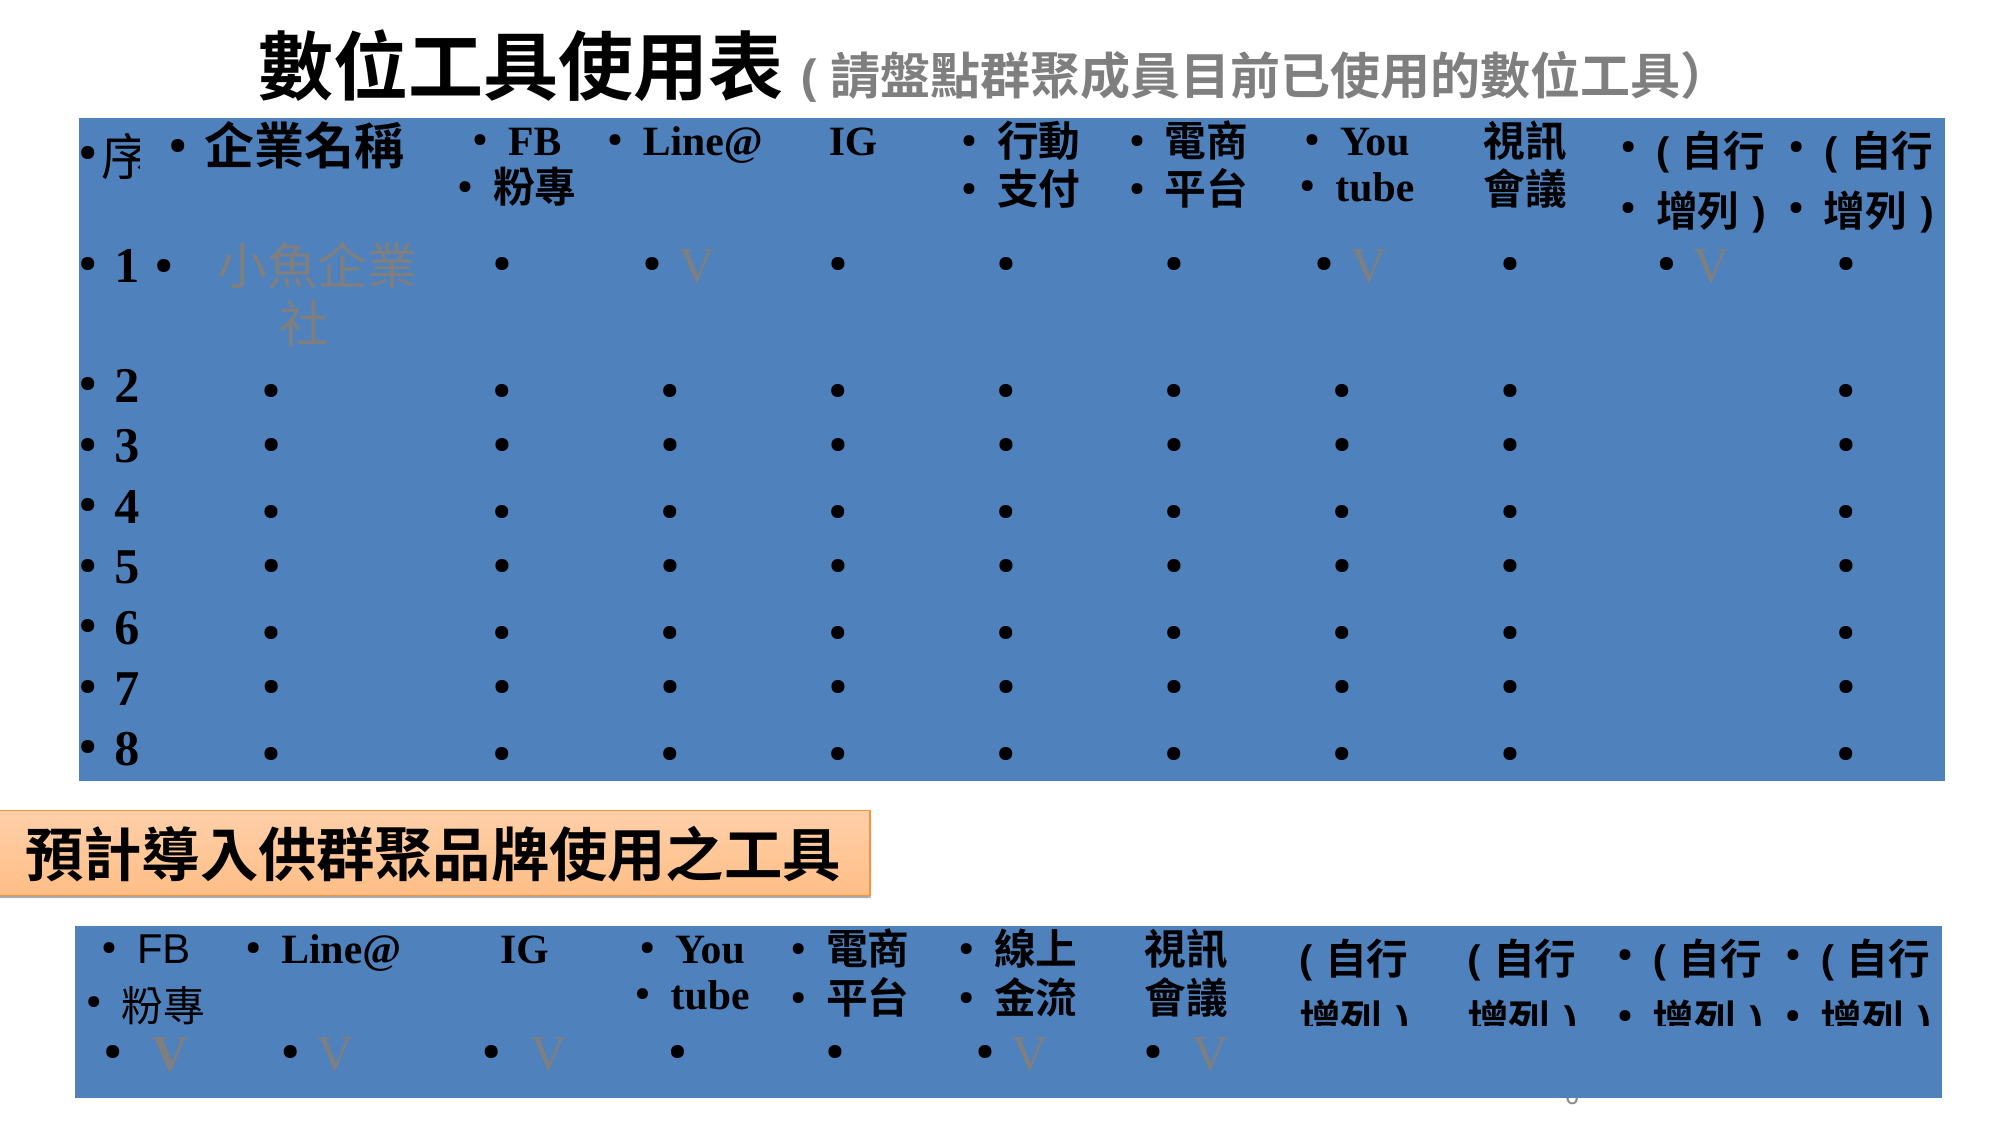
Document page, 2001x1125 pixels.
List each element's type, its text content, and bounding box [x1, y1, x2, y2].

table_header FB 粉專 [433, 118, 601, 238]
table_cell [937, 600, 1105, 660]
table_cell [1273, 600, 1441, 660]
table_cell [140, 600, 433, 660]
table_cell 7 [79, 660, 140, 721]
table_cell [1441, 539, 1609, 600]
table_header 視訊 會議 [1441, 118, 1609, 238]
table_cell 3 [79, 418, 140, 479]
table_cell [769, 600, 937, 660]
text_box 預計導入供群聚品牌使用之工具 [0, 811, 870, 896]
table_cell [601, 721, 769, 781]
table_cell [1105, 600, 1273, 660]
table_cell V [75, 1026, 216, 1098]
table_cell [433, 721, 601, 781]
table_cell [1441, 358, 1609, 418]
table_cell [1777, 418, 1945, 479]
table_cell [1777, 600, 1945, 660]
table_cell [140, 539, 433, 600]
table_cell [140, 660, 433, 721]
table_header (自行 增列) [1777, 118, 1945, 238]
table_cell [1105, 660, 1273, 721]
table_cell [433, 418, 601, 479]
table_cell [601, 600, 769, 660]
table_cell 4 [79, 479, 140, 539]
table_cell [1609, 418, 1777, 479]
table_header 行動 支付 [937, 118, 1105, 238]
table_header You tube [1273, 118, 1441, 238]
table_cell [1777, 721, 1945, 781]
table_cell [1273, 539, 1441, 600]
table_cell V [601, 238, 769, 358]
table_header You tube [619, 926, 766, 1026]
table_cell V [1102, 1026, 1270, 1098]
table_cell [937, 358, 1105, 418]
table_cell V [1609, 238, 1777, 358]
table_cell [1105, 479, 1273, 539]
table_cell V [934, 1026, 1102, 1098]
table_header 視訊 會議 [1102, 926, 1270, 1026]
table_cell [140, 418, 433, 479]
table_header (自行 增列) [1606, 926, 1774, 1026]
table_cell [1609, 721, 1777, 781]
table_cell [937, 660, 1105, 721]
table_header Line@ [601, 118, 769, 238]
table_cell [1441, 238, 1609, 358]
table_header IG [431, 926, 619, 1026]
table_cell [1777, 238, 1945, 358]
table_cell [433, 539, 601, 600]
table_cell [1273, 358, 1441, 418]
table_header 企業名稱 [140, 118, 433, 238]
table_cell [433, 660, 601, 721]
table_cell V [1273, 238, 1441, 358]
table_cell [1105, 238, 1273, 358]
table_cell [1273, 479, 1441, 539]
table_cell [1441, 479, 1609, 539]
table_cell [1438, 1026, 1606, 1098]
table_cell [601, 418, 769, 479]
table_cell [1609, 358, 1777, 418]
table_cell [1609, 539, 1777, 600]
table_cell [1441, 600, 1609, 660]
table_cell [1270, 1026, 1438, 1098]
table_cell [601, 479, 769, 539]
table_cell [433, 600, 601, 660]
table_cell [1777, 479, 1945, 539]
table_cell [1777, 358, 1945, 418]
table_cell [619, 1026, 766, 1098]
table_cell [140, 479, 433, 539]
table_cell [1609, 600, 1777, 660]
table_header 序 [79, 118, 140, 238]
table_header 線上 金流 [934, 926, 1102, 1026]
table_cell 小魚企業社 [140, 238, 433, 358]
table_cell [433, 238, 601, 358]
table_cell 6 [79, 600, 140, 660]
table_cell [1441, 418, 1609, 479]
table_cell [769, 479, 937, 539]
table_cell [769, 418, 937, 479]
table_header (自行 增列) [1774, 926, 1942, 1026]
table_cell [1273, 660, 1441, 721]
table_cell [1774, 1026, 1942, 1098]
table_cell [1105, 358, 1273, 418]
table_cell [1609, 660, 1777, 721]
table_cell [937, 479, 1105, 539]
table_header (自行 增列) [1270, 926, 1438, 1026]
table_cell [433, 479, 601, 539]
table_header Line@ [216, 926, 431, 1026]
table_cell [601, 660, 769, 721]
table_cell 5 [79, 539, 140, 600]
text_box 數位工具使用表(請盤點群聚成員目前已使用的數位工具） [220, 12, 1768, 117]
table_cell [1273, 418, 1441, 479]
table_cell [937, 721, 1105, 781]
table_header FB 粉專 [75, 926, 216, 1026]
table_header 電商 平台 [766, 926, 934, 1026]
table_cell [937, 418, 1105, 479]
table_cell [1105, 418, 1273, 479]
table_cell [1105, 721, 1273, 781]
table_cell [1609, 479, 1777, 539]
table_cell 1 [79, 238, 140, 358]
table_cell [1441, 721, 1609, 781]
table_cell [140, 721, 433, 781]
table_cell [769, 660, 937, 721]
table_header IG [769, 118, 937, 238]
table_cell [769, 358, 937, 418]
table_cell [769, 721, 937, 781]
table_cell 2 [79, 358, 140, 418]
table_cell [601, 358, 769, 418]
table_cell [1606, 1026, 1774, 1098]
table_header (自行 增列) [1438, 926, 1606, 1026]
table_cell [766, 1026, 934, 1098]
table_cell [1777, 660, 1945, 721]
table_cell [1273, 721, 1441, 781]
table_cell [1777, 539, 1945, 600]
table_cell [1441, 660, 1609, 721]
table_cell [769, 539, 937, 600]
table_cell [769, 238, 937, 358]
table_cell [601, 539, 769, 600]
table_cell [433, 358, 601, 418]
table_cell [937, 539, 1105, 600]
table_header 電商 平台 [1105, 118, 1273, 238]
table_cell [937, 238, 1105, 358]
table_cell [1105, 539, 1273, 600]
table_cell V [216, 1026, 431, 1098]
table_cell V [431, 1026, 619, 1098]
table_cell 8 [79, 721, 140, 781]
table_header 序 [133, 151, 140, 158]
table_header (自行 增列) [1609, 118, 1777, 238]
table_cell [140, 358, 433, 418]
